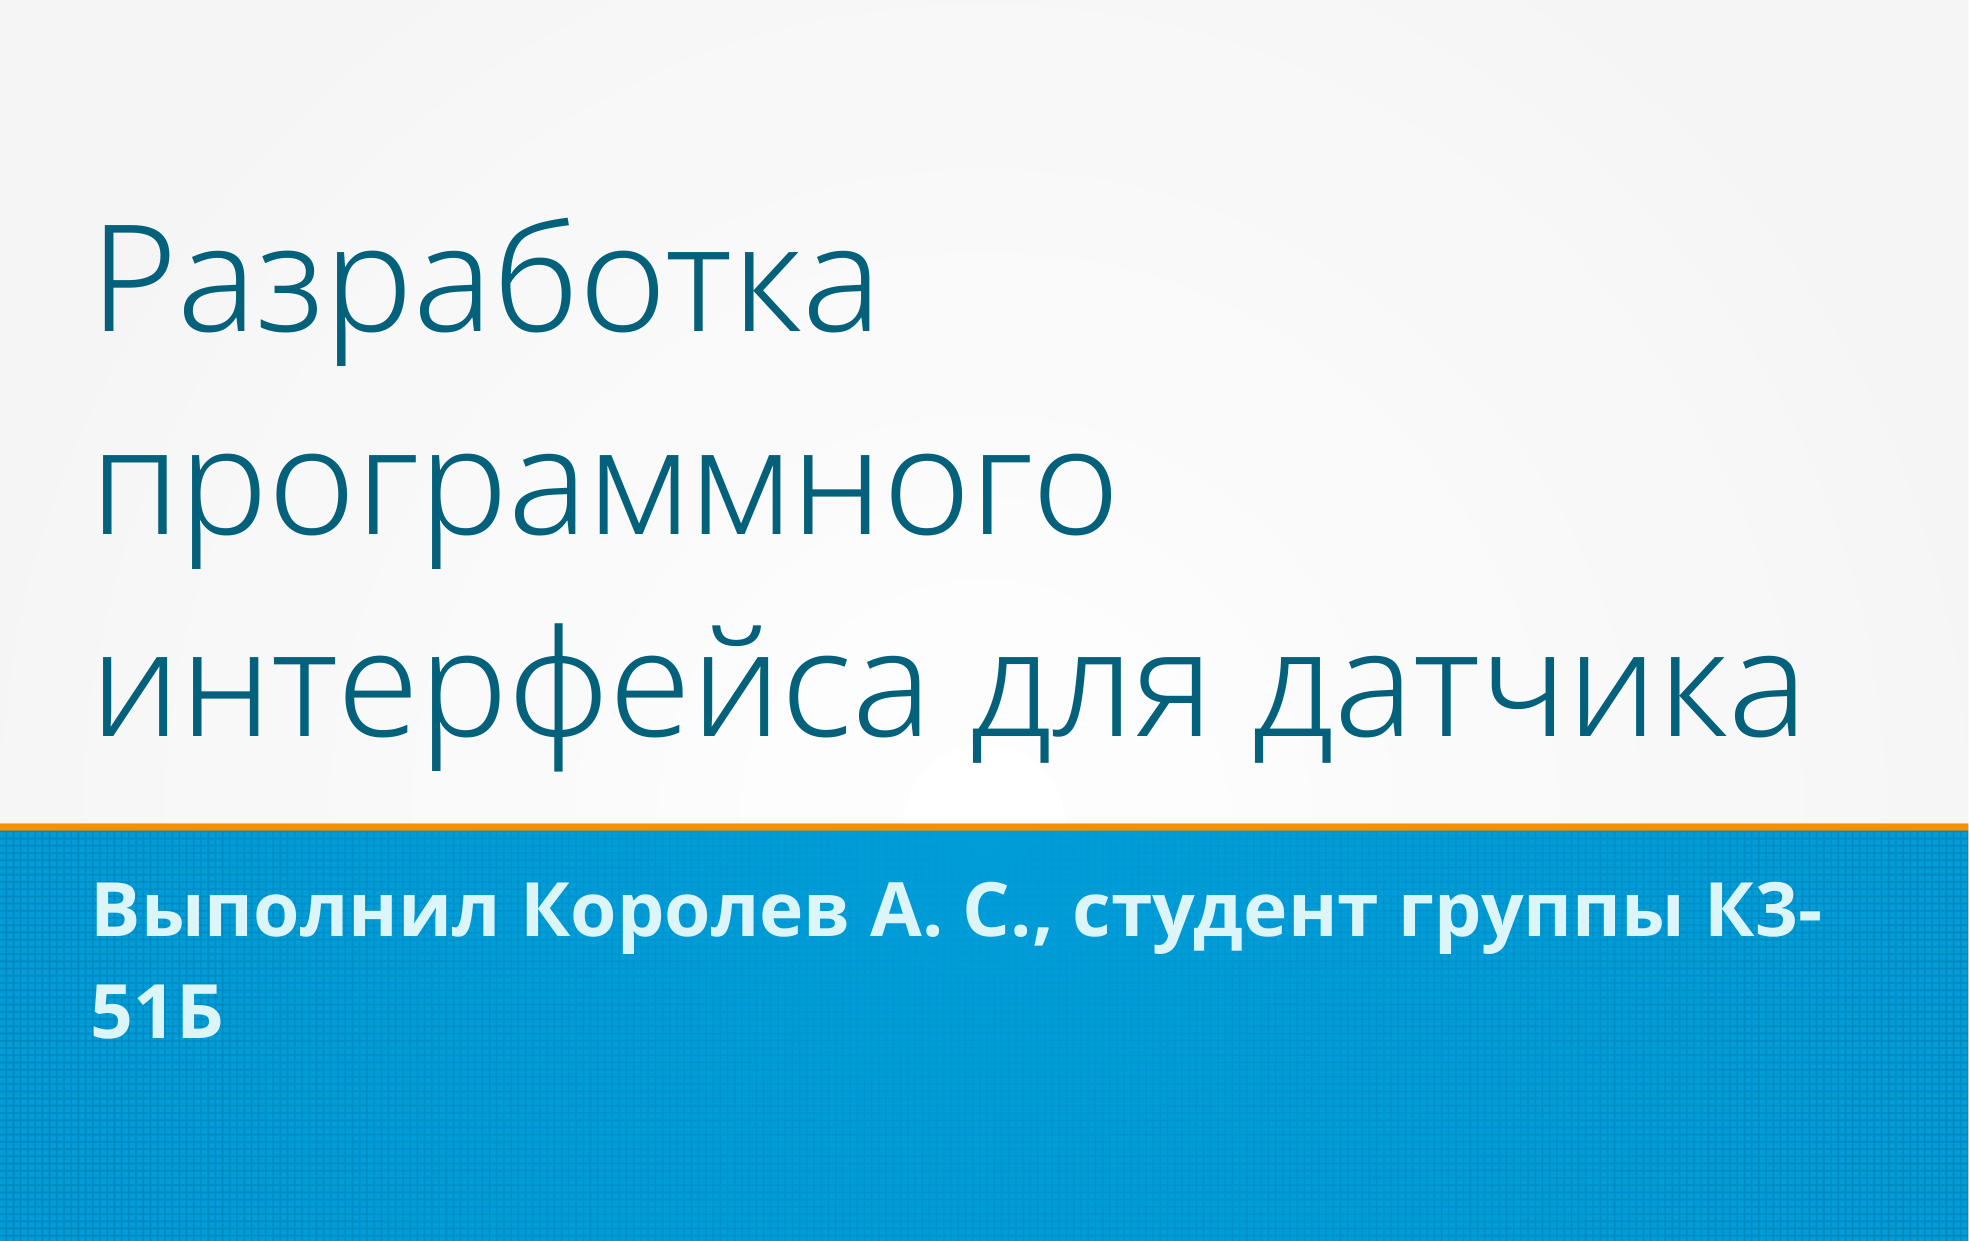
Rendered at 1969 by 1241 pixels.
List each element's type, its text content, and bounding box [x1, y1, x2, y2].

picture [0, 0, 1969, 830]
subtitle Выполнил Королев А. С., студент группы К3-51Б [90, 855, 1861, 1111]
title Разработка программного интерфейса для датчика [90, 49, 1862, 781]
